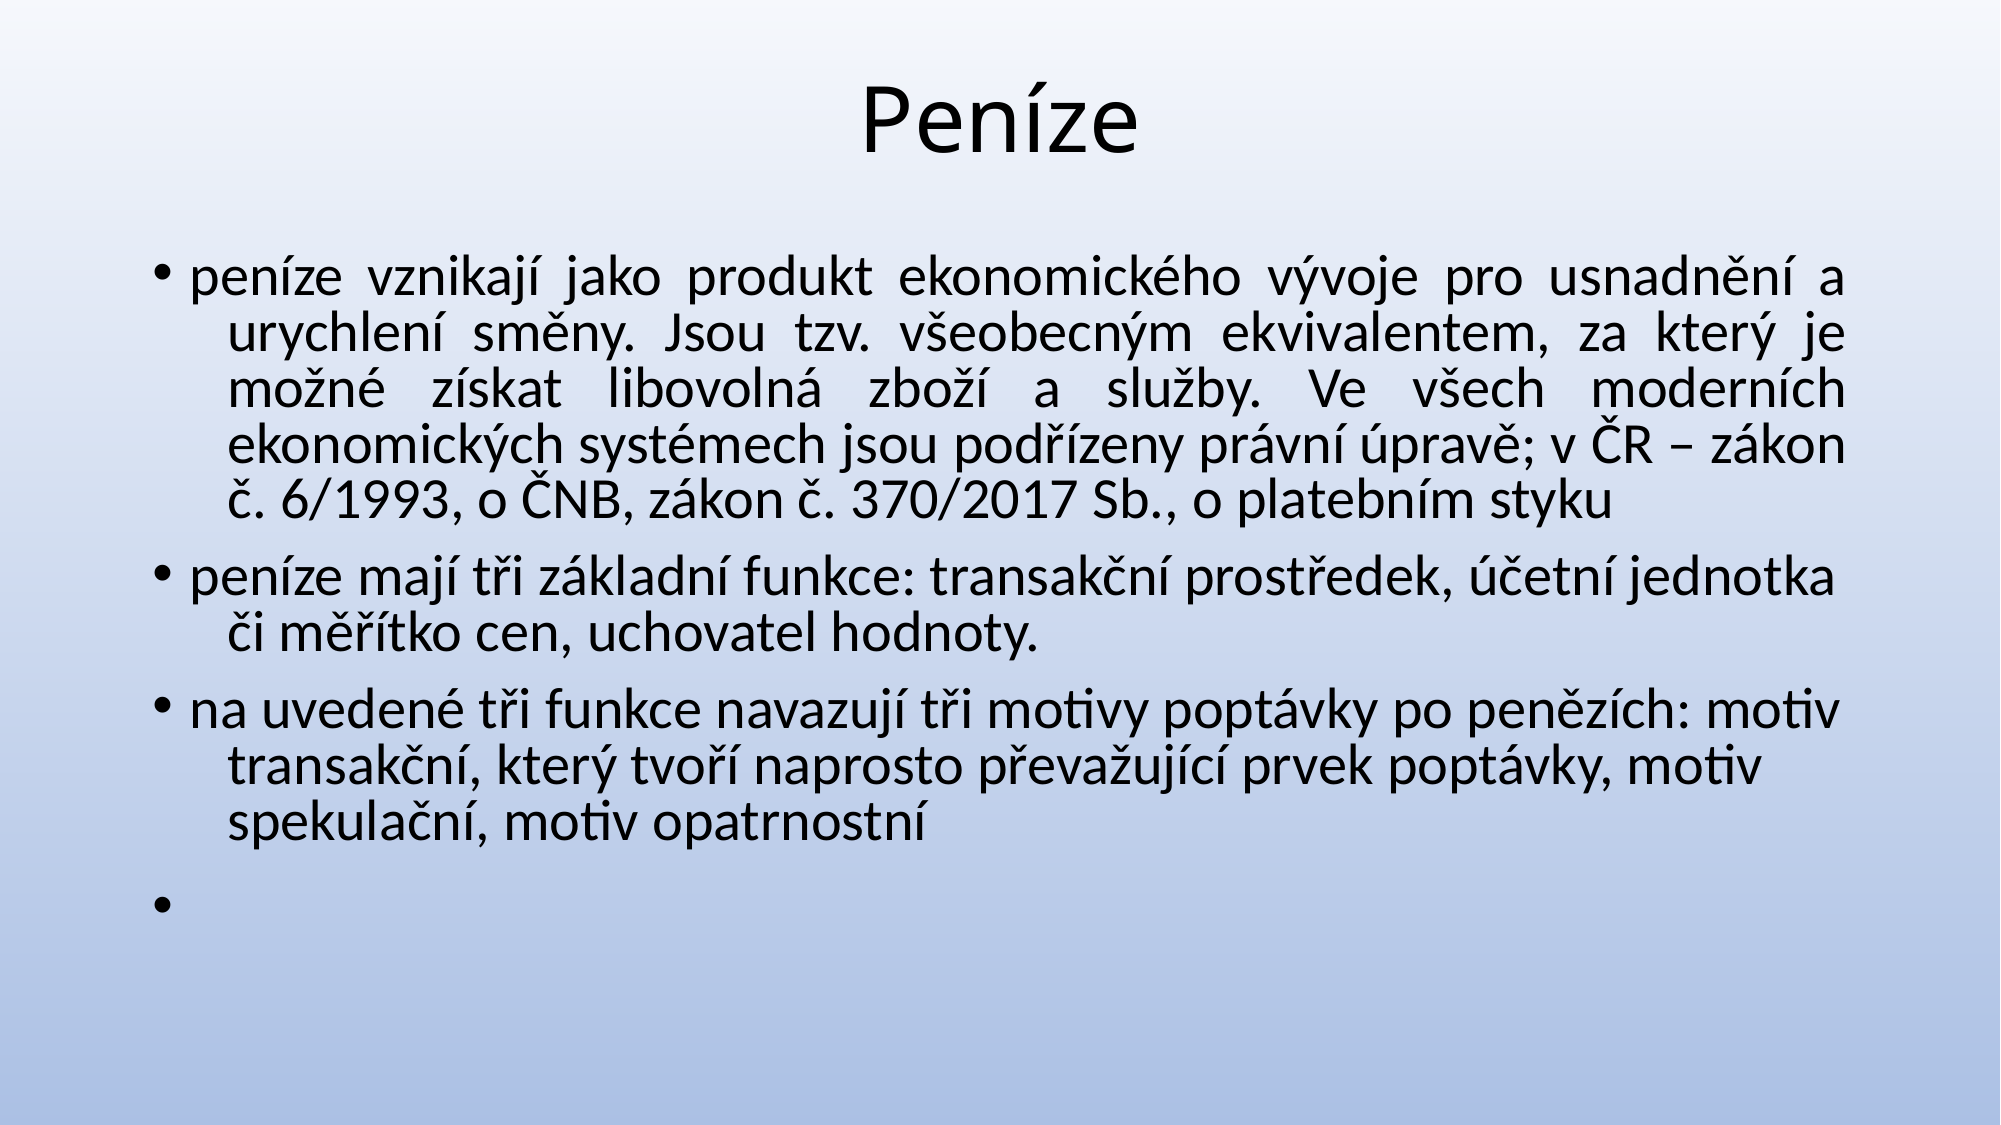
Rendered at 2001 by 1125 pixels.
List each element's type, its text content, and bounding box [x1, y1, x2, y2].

list peníze vznikají jako produkt ekonomického vývoje pro usnadnění a urychlení směny. Jsou tzv. všeobecným ekvivalentem, za který je možné získat libovolná zboží a služby. Ve všech moderních ekonomických systémech jsou podřízeny právní úpravě; v ČR – zákon č. 6/1993, o ČNB, zákon č. 370/2017 Sb., o platebním styku peníze mají tři základní funkce: transakční prostředek, účetní jednotka či měřítko cen, uchovatel hodnoty. na uvedené tři funkce navazují tři motivy poptávky po penězích: motiv transakční, který tvoří naprosto převažující prvek poptávky, motiv spekulační, motiv opatrnostní [137, 243, 1863, 962]
title Peníze [137, 13, 1863, 232]
